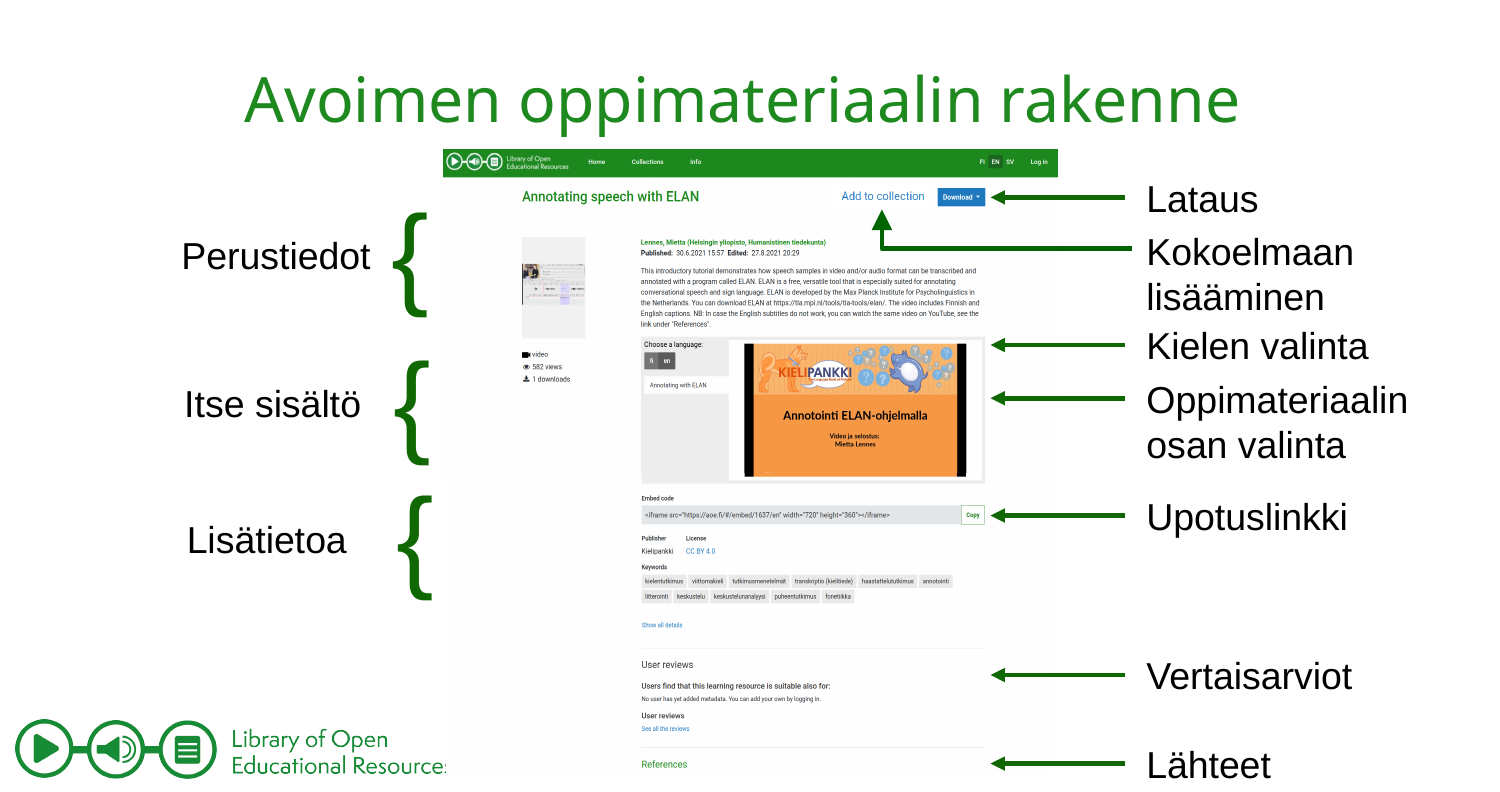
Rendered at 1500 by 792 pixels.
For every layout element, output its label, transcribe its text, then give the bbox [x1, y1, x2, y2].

text_box Itse sisältö [169, 372, 379, 429]
text_box Lataus [1131, 167, 1500, 220]
text_box { [409, 503, 427, 593]
text_box { [376, 174, 421, 315]
text_box Avoimen oppimateriaalin rakenne [76, 31, 1410, 164]
text_box Kokoelmaan lisääminen [1131, 220, 1500, 277]
text_box { [404, 220, 421, 310]
text_box Lähteet [1131, 733, 1500, 792]
text_box Lisätietoa [172, 508, 397, 607]
text_box Oppimateriaalin osan valinta [1131, 368, 1476, 467]
picture [15, 149, 1058, 779]
text_box Perustiedot [166, 224, 376, 282]
text_box { [406, 368, 424, 458]
text_box Kielen valinta [1131, 314, 1476, 368]
text_box Vertaisarviot [1131, 644, 1500, 705]
text_box Upotuslinkki [1131, 485, 1500, 546]
text_box { [381, 458, 427, 598]
text_box { [379, 322, 424, 463]
